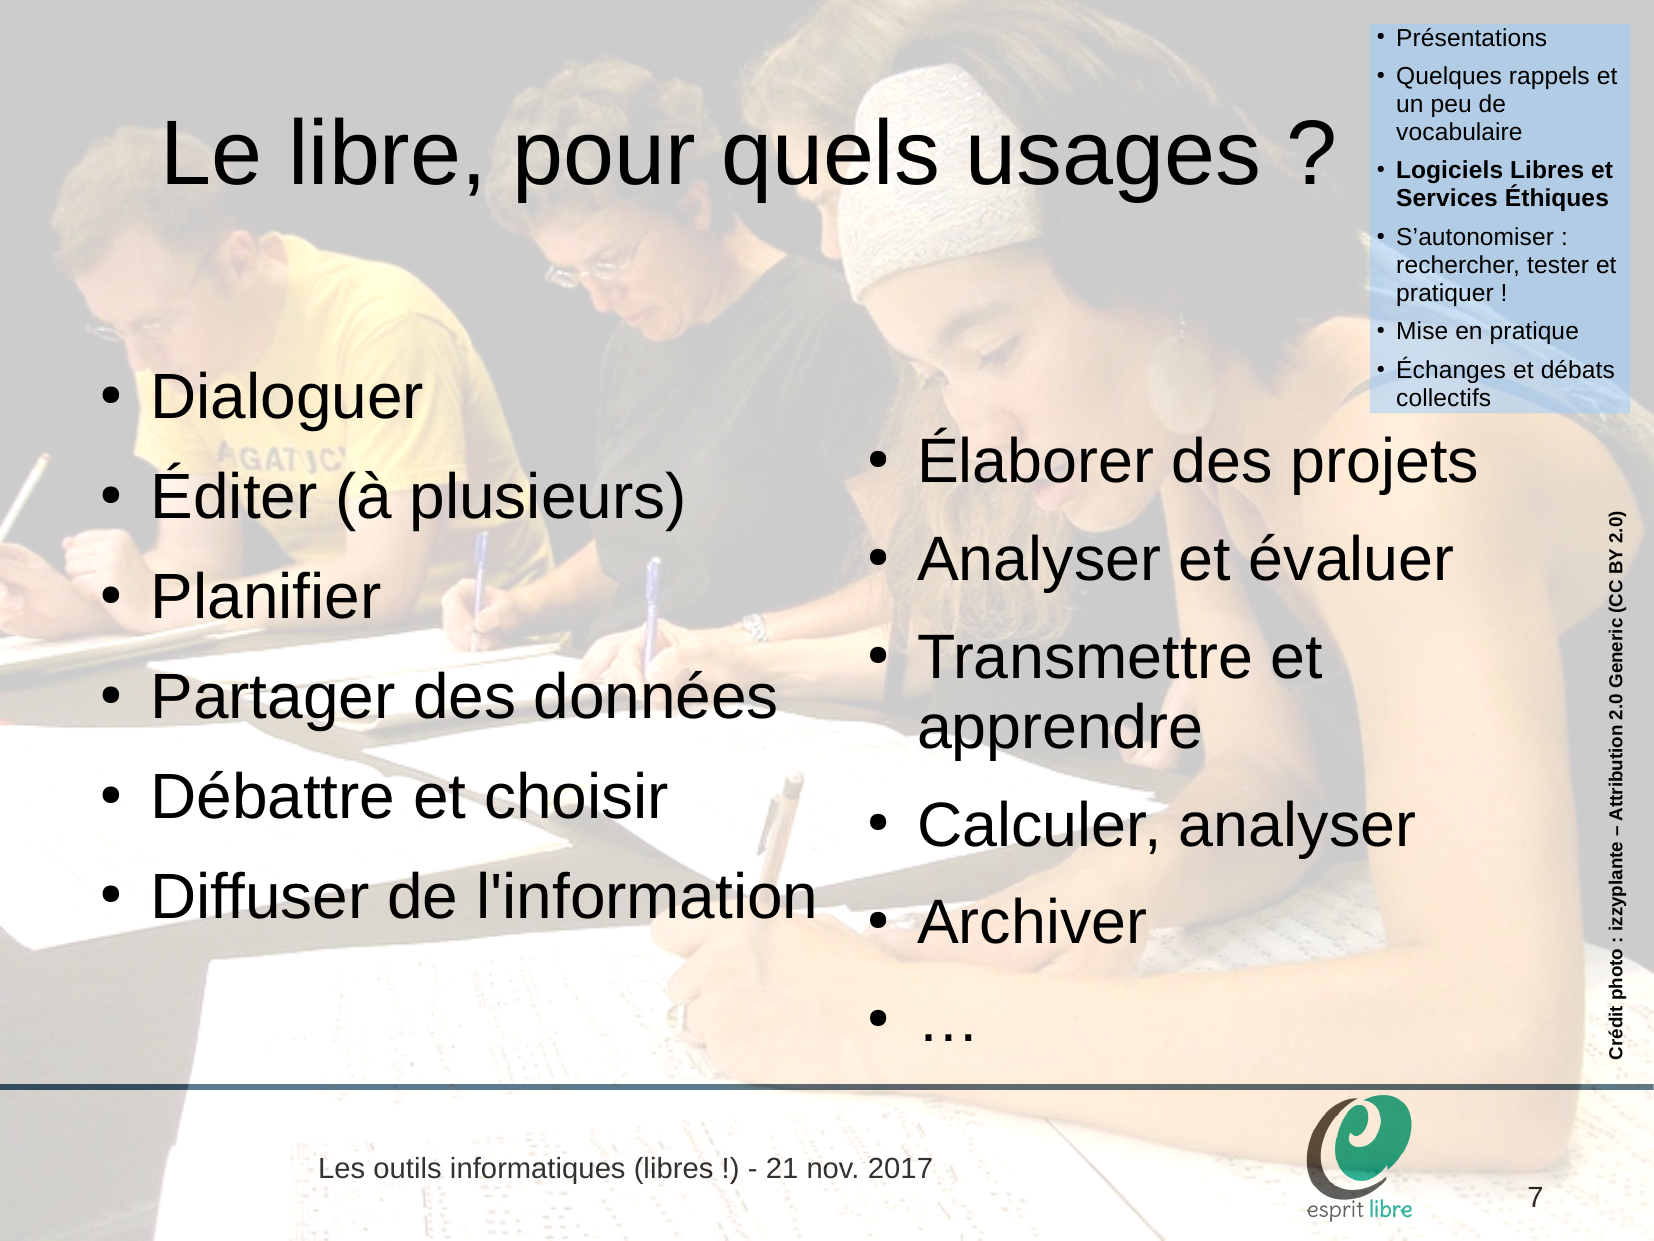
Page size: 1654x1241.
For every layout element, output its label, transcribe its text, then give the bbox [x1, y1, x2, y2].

title Le libre, pour quels usages ? [5, 49, 1370, 257]
list Dialoguer Éditer (à plusieurs) Planifier Partager des données Débattre et choisir Diffuser de l'information [82, 361, 827, 993]
list Élaborer des projets Analyser et évaluer Transmettre et apprendre Calculer, analyser Archiver … [850, 426, 1595, 1058]
text_box Crédit photo : izzyplante – Attribution 2.0 Generic (CC BY 2.0) [1598, 439, 1654, 1111]
list Présentations Quelques rappels et un peu de vocabulaire Logiciels Libres et Services Éthiques S’autonomiser : rechercher, tester et pratiquer ! Mise en pratique Échanges et débats collectifs [1370, 23, 1630, 414]
picture [0, 0, 1654, 1241]
